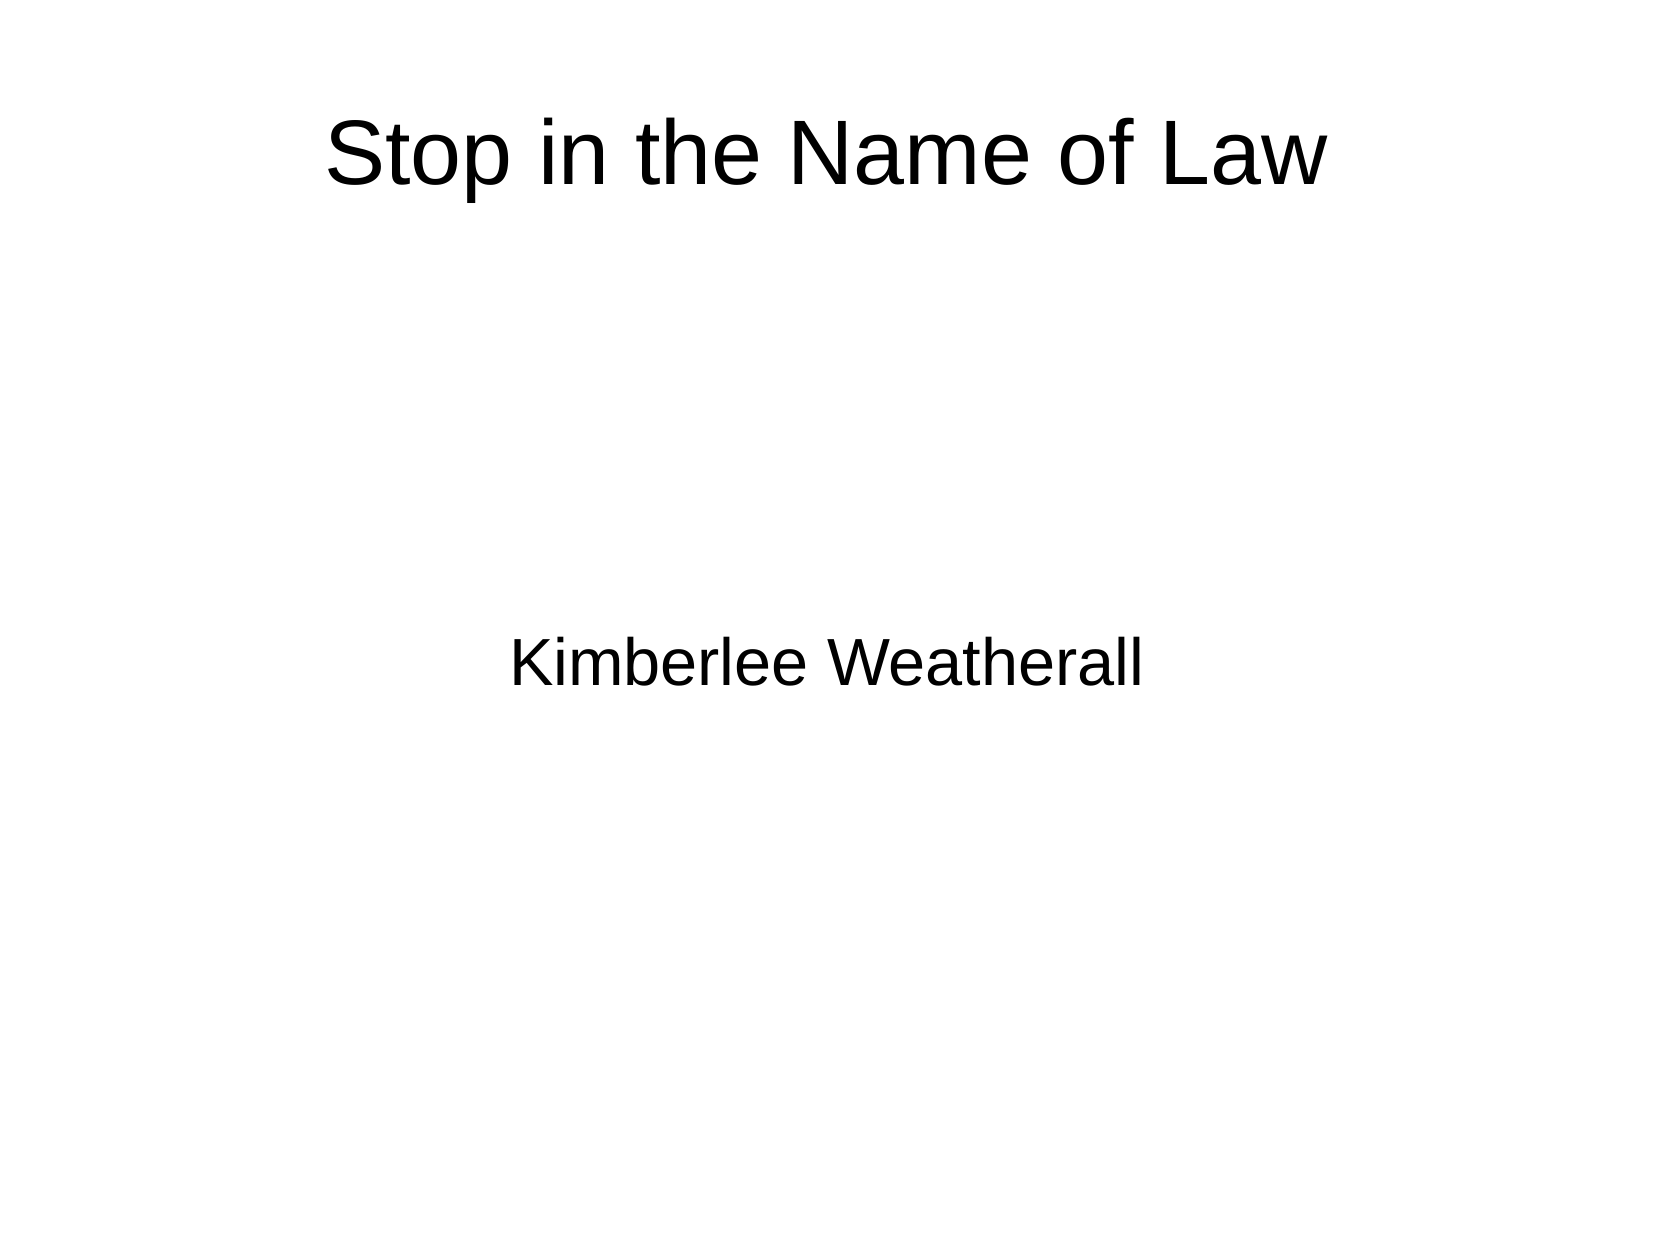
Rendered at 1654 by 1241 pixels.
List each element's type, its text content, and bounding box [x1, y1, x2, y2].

subtitle Kimberlee Weatherall [82, 290, 1571, 1109]
title Stop in the Name of Law [82, 49, 1571, 257]
